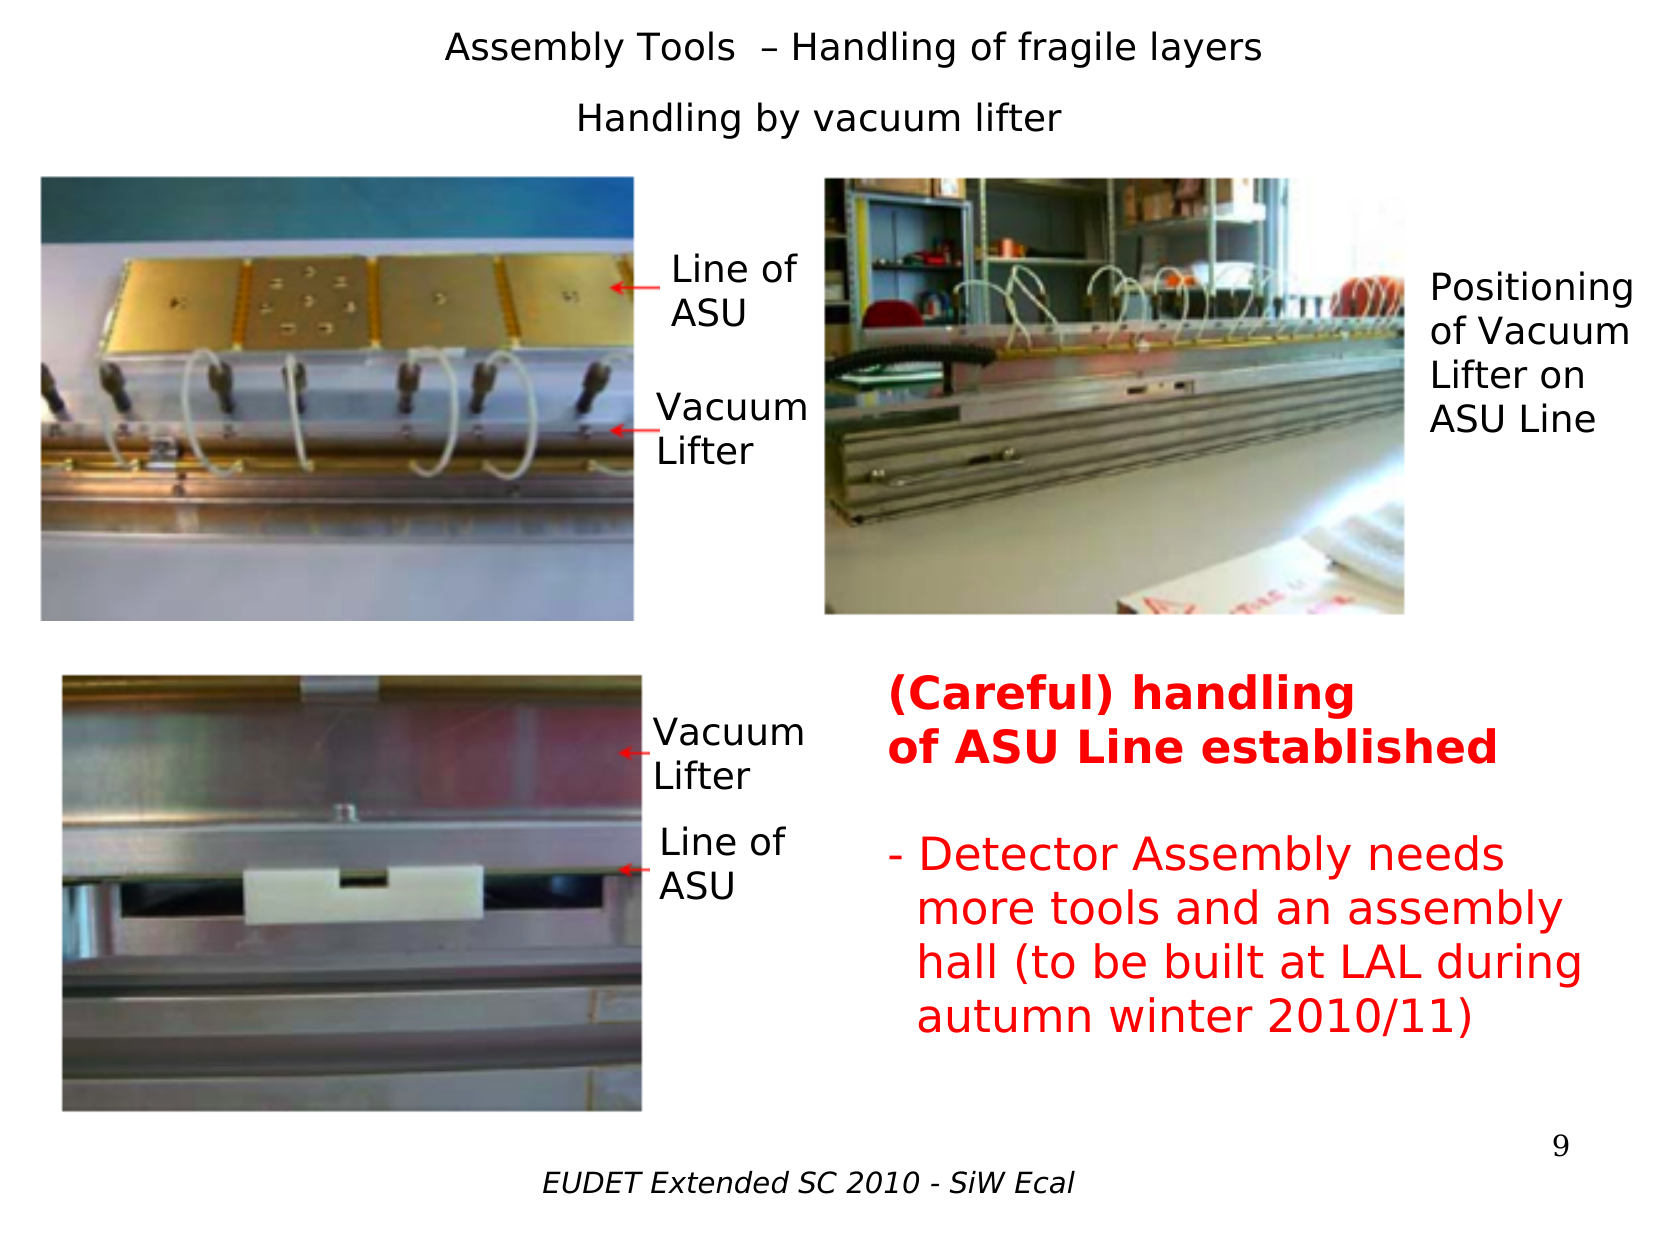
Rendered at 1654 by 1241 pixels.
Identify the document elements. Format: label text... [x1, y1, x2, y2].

picture [58, 671, 650, 1123]
text_box Vacuum Lifter [637, 702, 830, 806]
picture [29, 170, 660, 621]
text_box (Careful) handling of ASU Line established - Detector Assembly needs more tools and an assembly hall (to be built at LAL during autumn winter 2010/11) [872, 658, 1586, 1159]
text_box Line of ASU [656, 239, 810, 343]
text_box Handling by vacuum lifter [561, 88, 1067, 148]
picture [818, 174, 1410, 625]
text_box Vacuum Lifter [640, 377, 821, 481]
text_box Line of ASU [644, 812, 798, 916]
text_box Positioning of Vacuum Lifter on ASU Line [1414, 257, 1654, 449]
text_box Assembly Tools – Handling of fragile layers [429, 17, 1261, 77]
